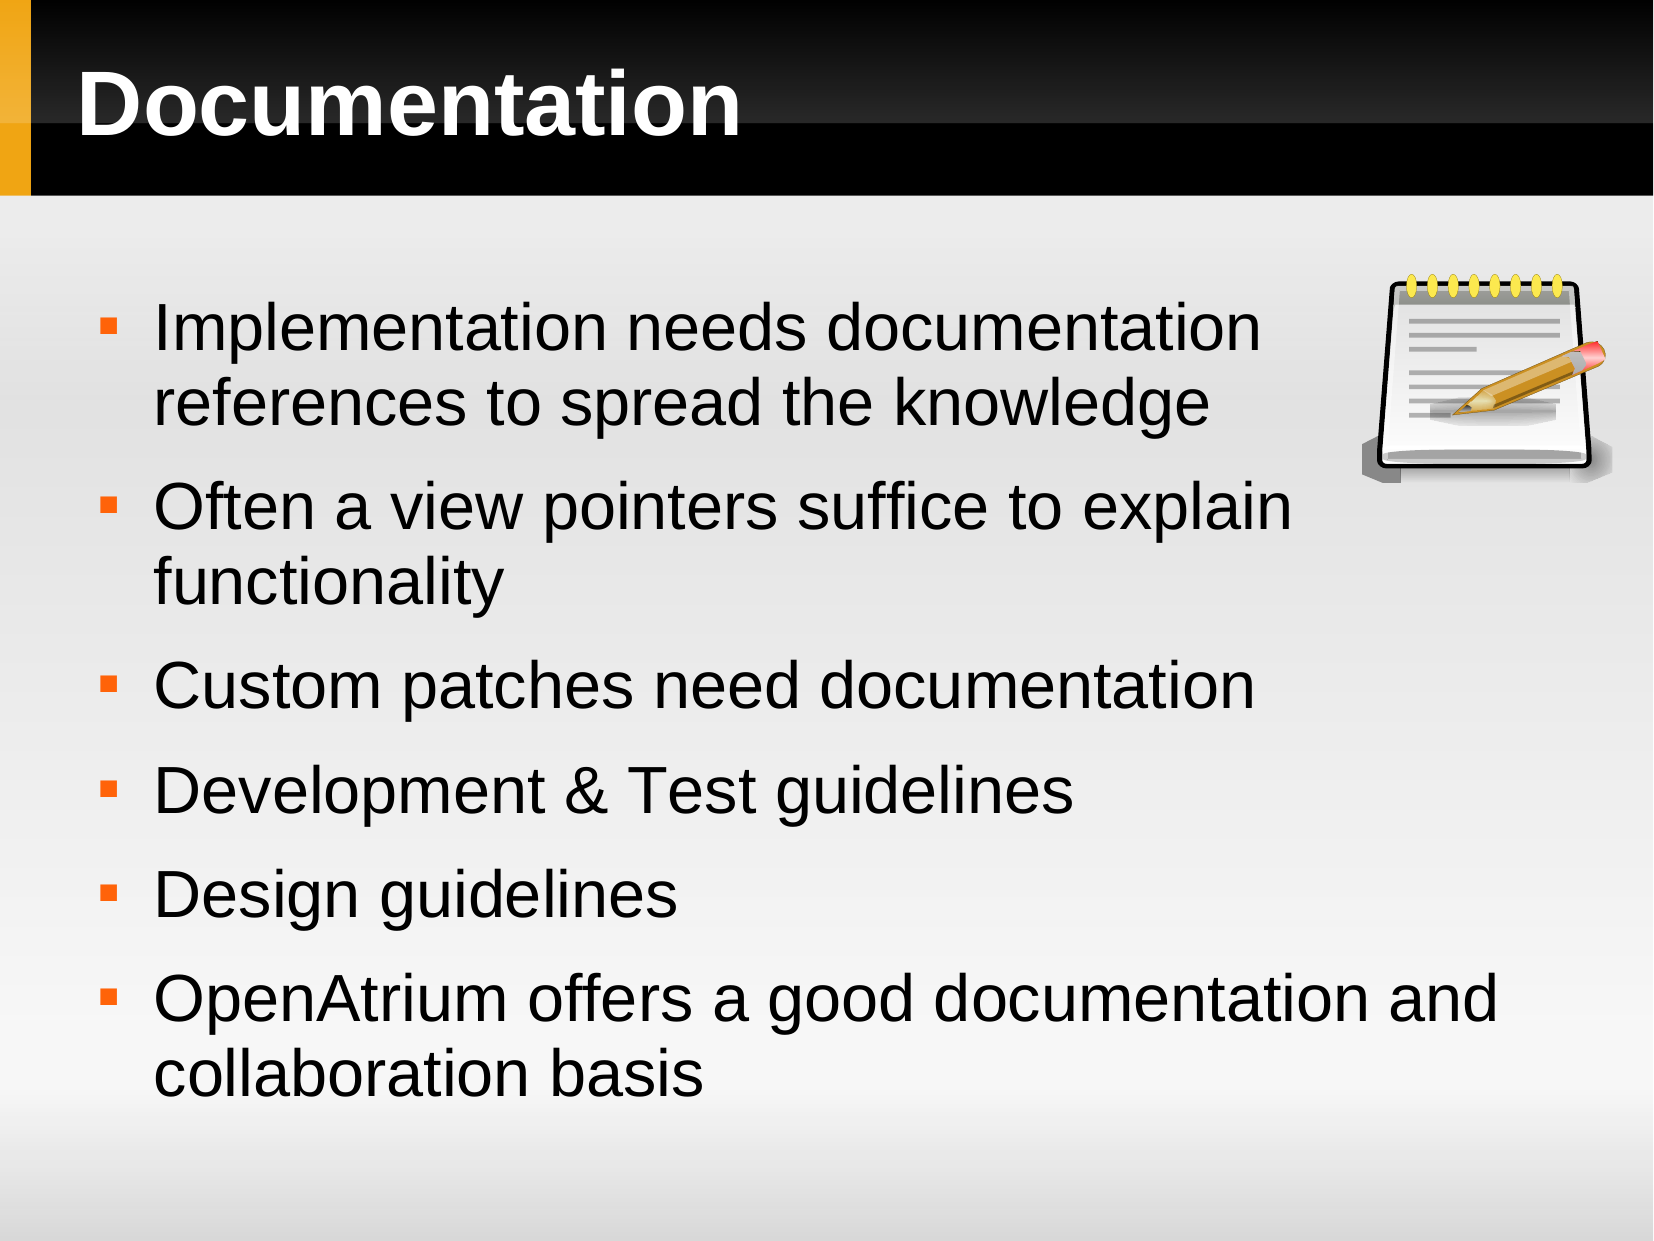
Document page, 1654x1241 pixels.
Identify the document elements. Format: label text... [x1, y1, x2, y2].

title Documentation [76, 7, 1565, 200]
picture [0, 0, 1654, 1241]
list Implementation needs documentation references to spread the knowledge Often a view pointers suffice to explain functionality Custom patches need documentation Development & Test guidelines Design guidelines OpenAtrium offers a good documentation and collaboration basis [82, 290, 1571, 1111]
